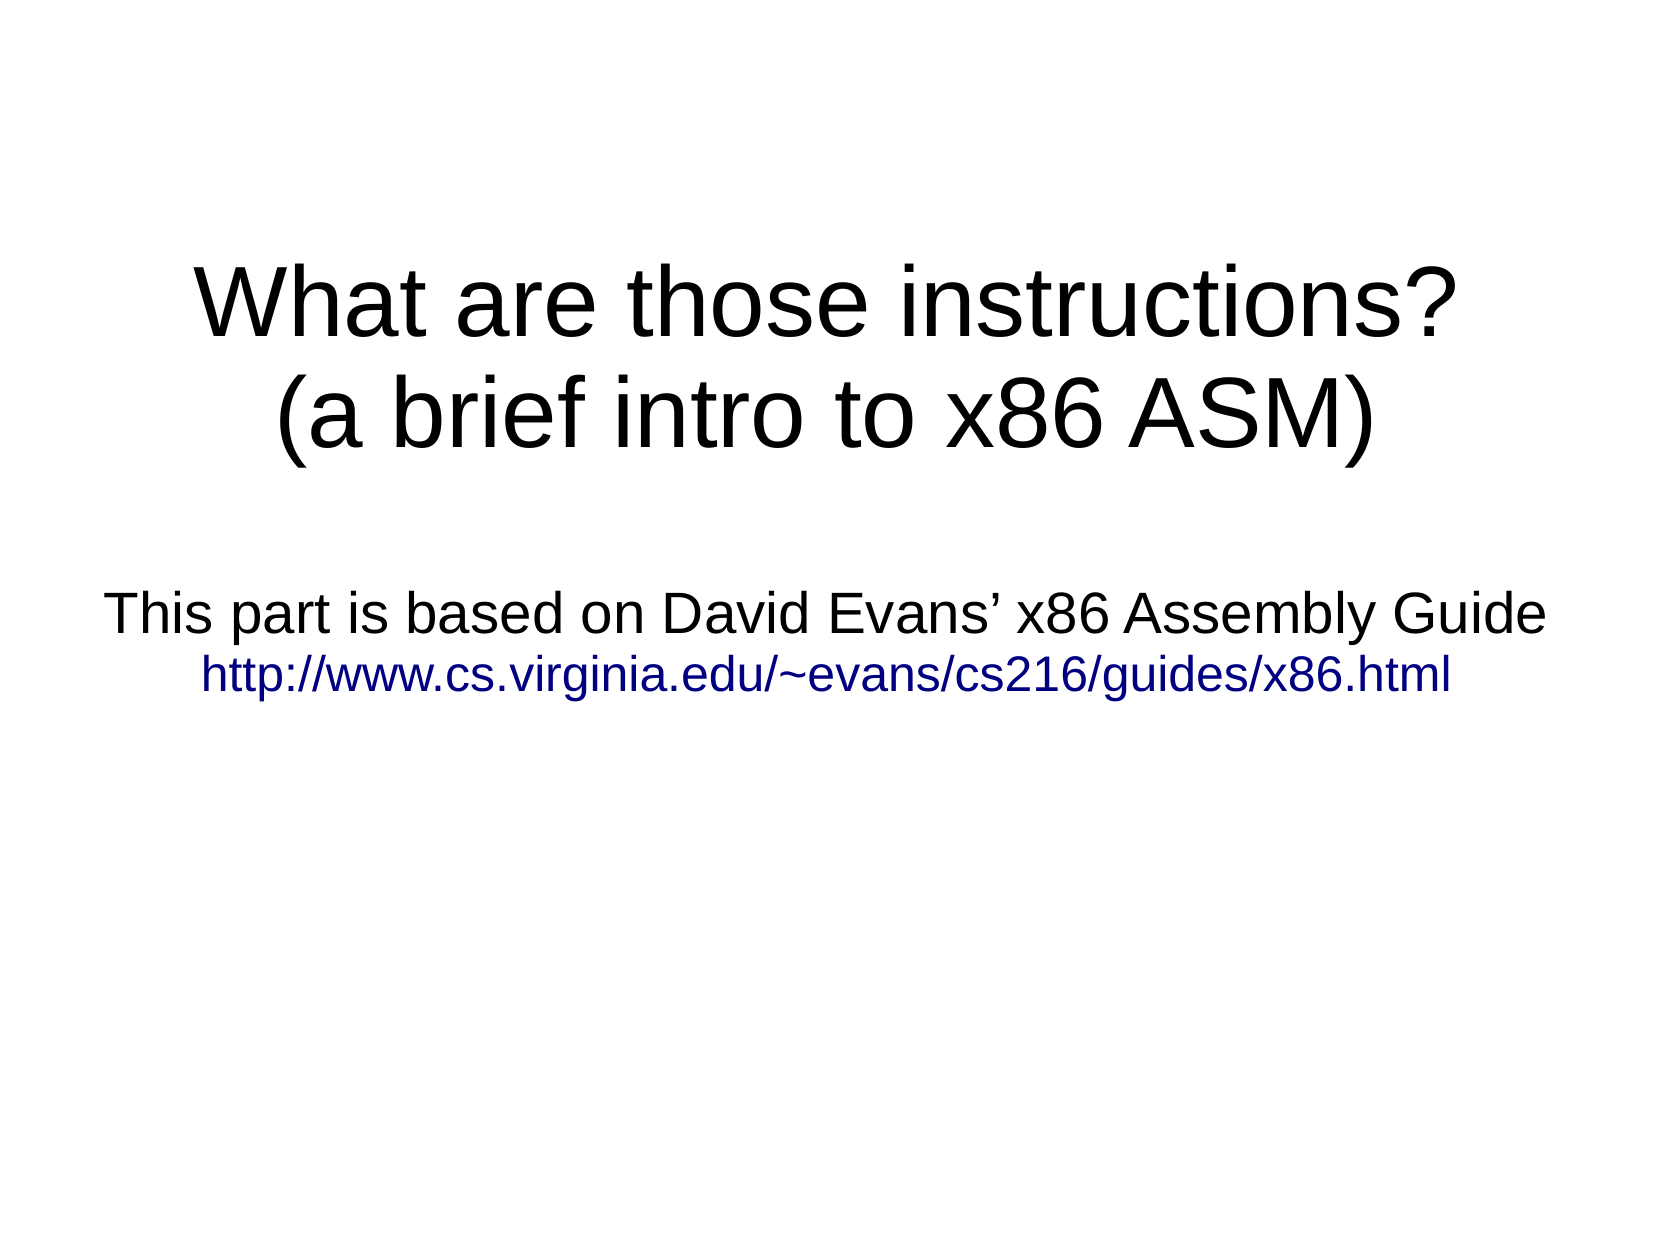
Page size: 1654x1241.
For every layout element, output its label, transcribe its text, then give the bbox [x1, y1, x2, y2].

subtitle What are those instructions? (a brief intro to x86 ASM) This part is based on David Evans’ x86 Assembly Guide http://www.cs.virginia.edu/~evans/cs216/guides/x86.html [82, 49, 1571, 1010]
